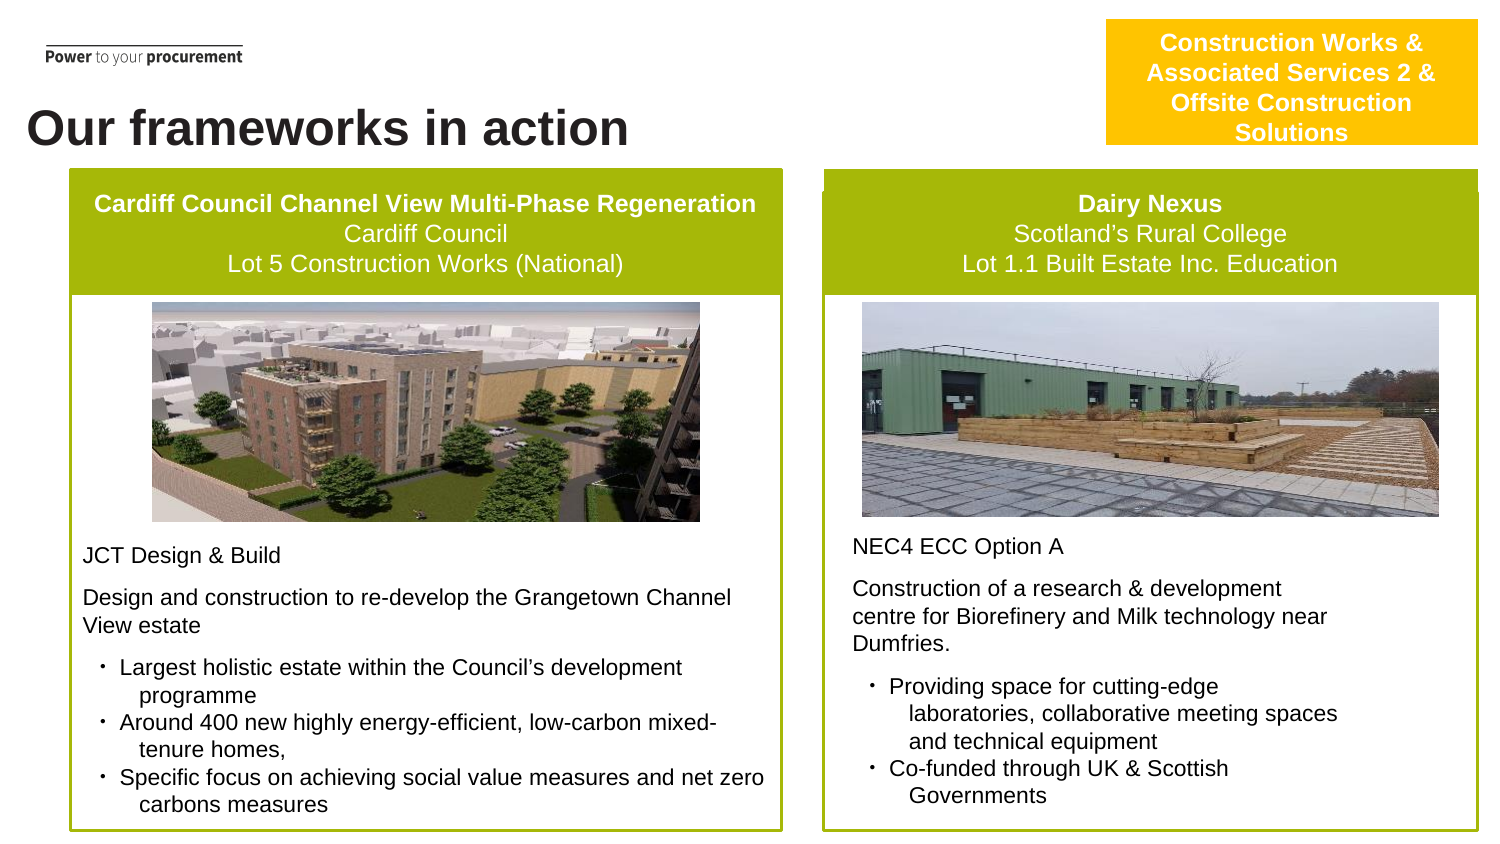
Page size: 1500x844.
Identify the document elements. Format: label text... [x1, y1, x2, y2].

text_box NEC4 ECC Option A Construction of a research & development centre for Biorefinery and Milk technology near Dumfries. Providing space for cutting-edge laboratories, collaborative meeting spaces and technical equipment Co-funded through UK & Scottish Governments [837, 524, 1362, 828]
text_box Dairy Nexus Scotland’s Rural College Lot 1.1 Built Estate Inc. Education [824, 169, 1478, 295]
text_box Our frameworks in action [24, 94, 1304, 199]
text_box Construction Works & Associated Services 2 & Offsite Construction Solutions [1106, 19, 1478, 145]
text_box Cardiff Council Channel View Multi-Phase Regeneration Cardiff Council Lot 5 Construction Works (National) [71, 169, 781, 295]
picture [862, 302, 1439, 517]
text_box JCT Design & Build Design and construction to re-develop the Grangetown Channel View estate Largest holistic estate within the Council’s development programme Around 400 new highly energy-efficient, low-carbon mixed-tenure homes, Specific focus on achieving social value measures and net zero carbons measures [71, 503, 781, 830]
picture [152, 302, 700, 522]
